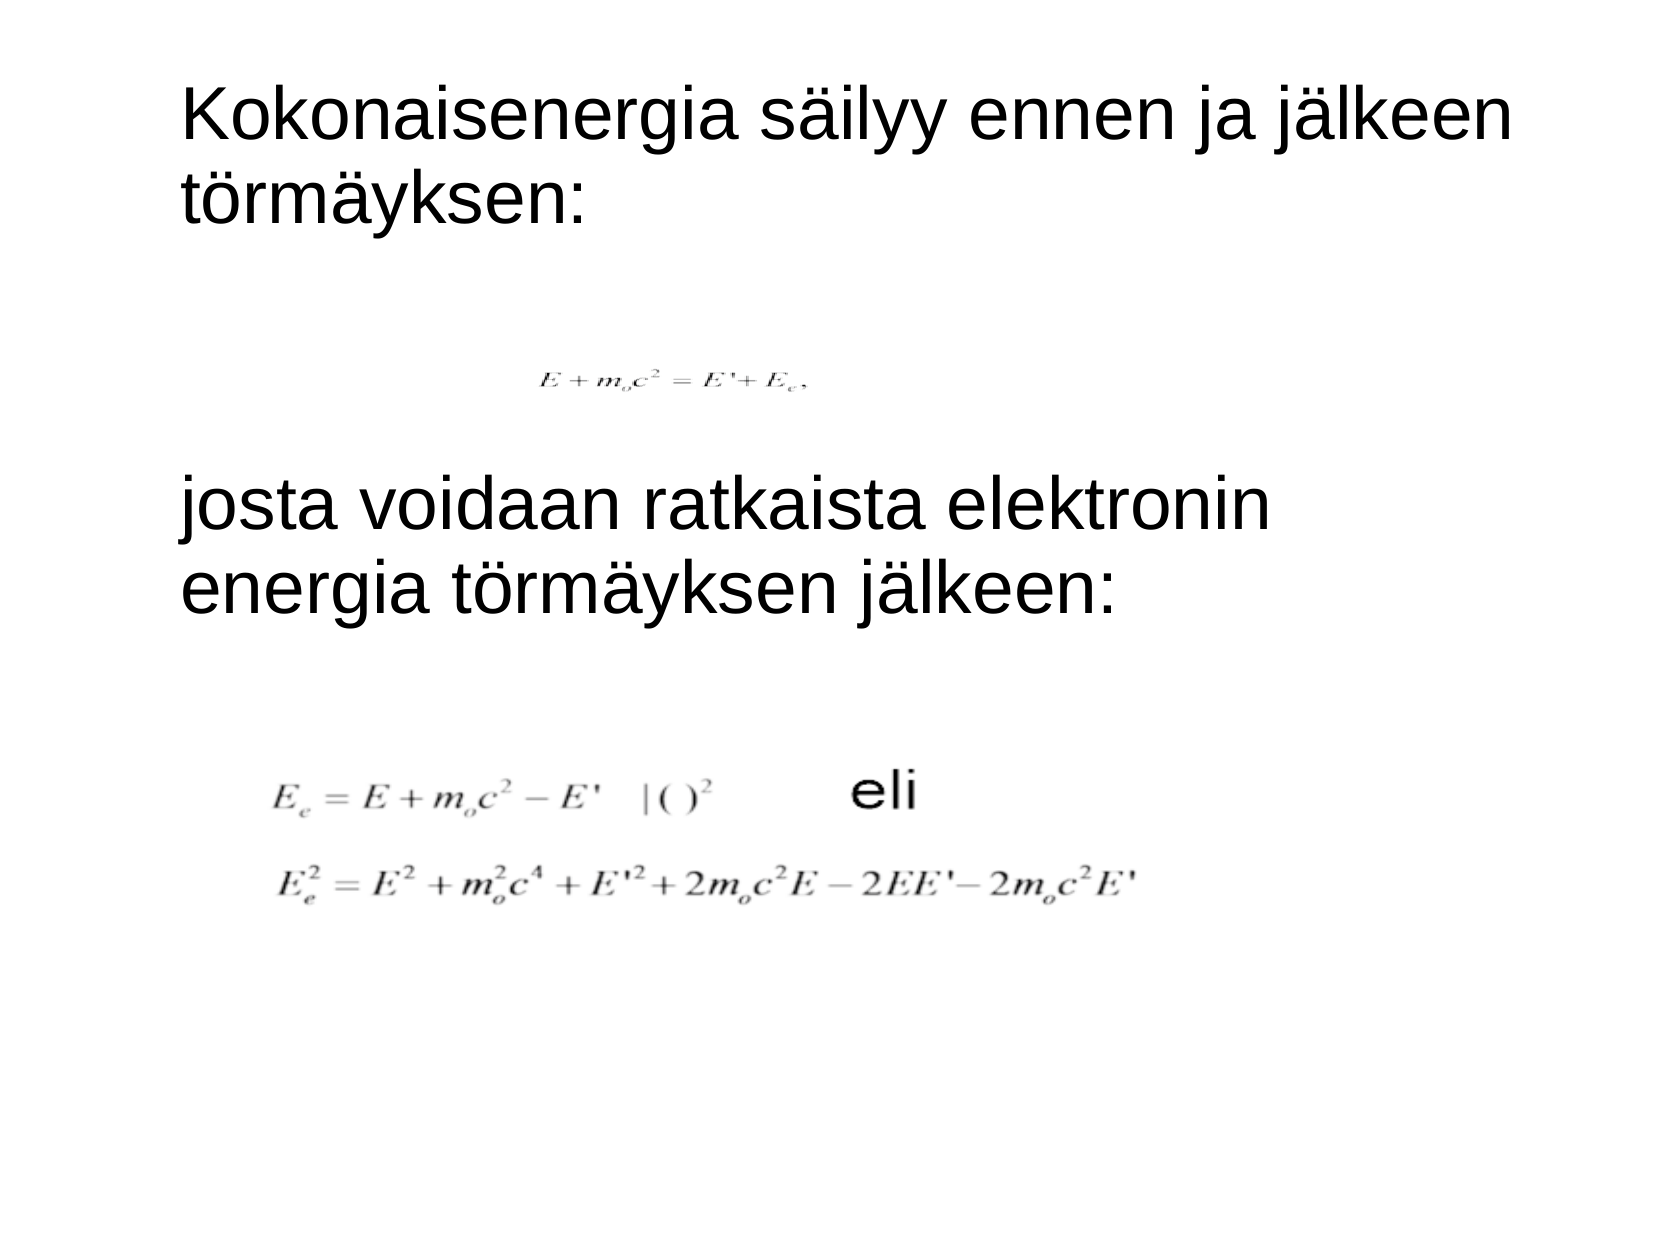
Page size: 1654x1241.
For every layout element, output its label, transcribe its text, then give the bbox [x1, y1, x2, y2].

picture [483, 334, 863, 426]
text_box josta voidaan ratkaista elektronin energia törmäyksen jälkeen: [165, 453, 1475, 721]
text_box Kokonaisenergia säilyy ennen ja jälkeen törmäyksen: [165, 63, 1533, 331]
picture [165, 696, 1242, 986]
